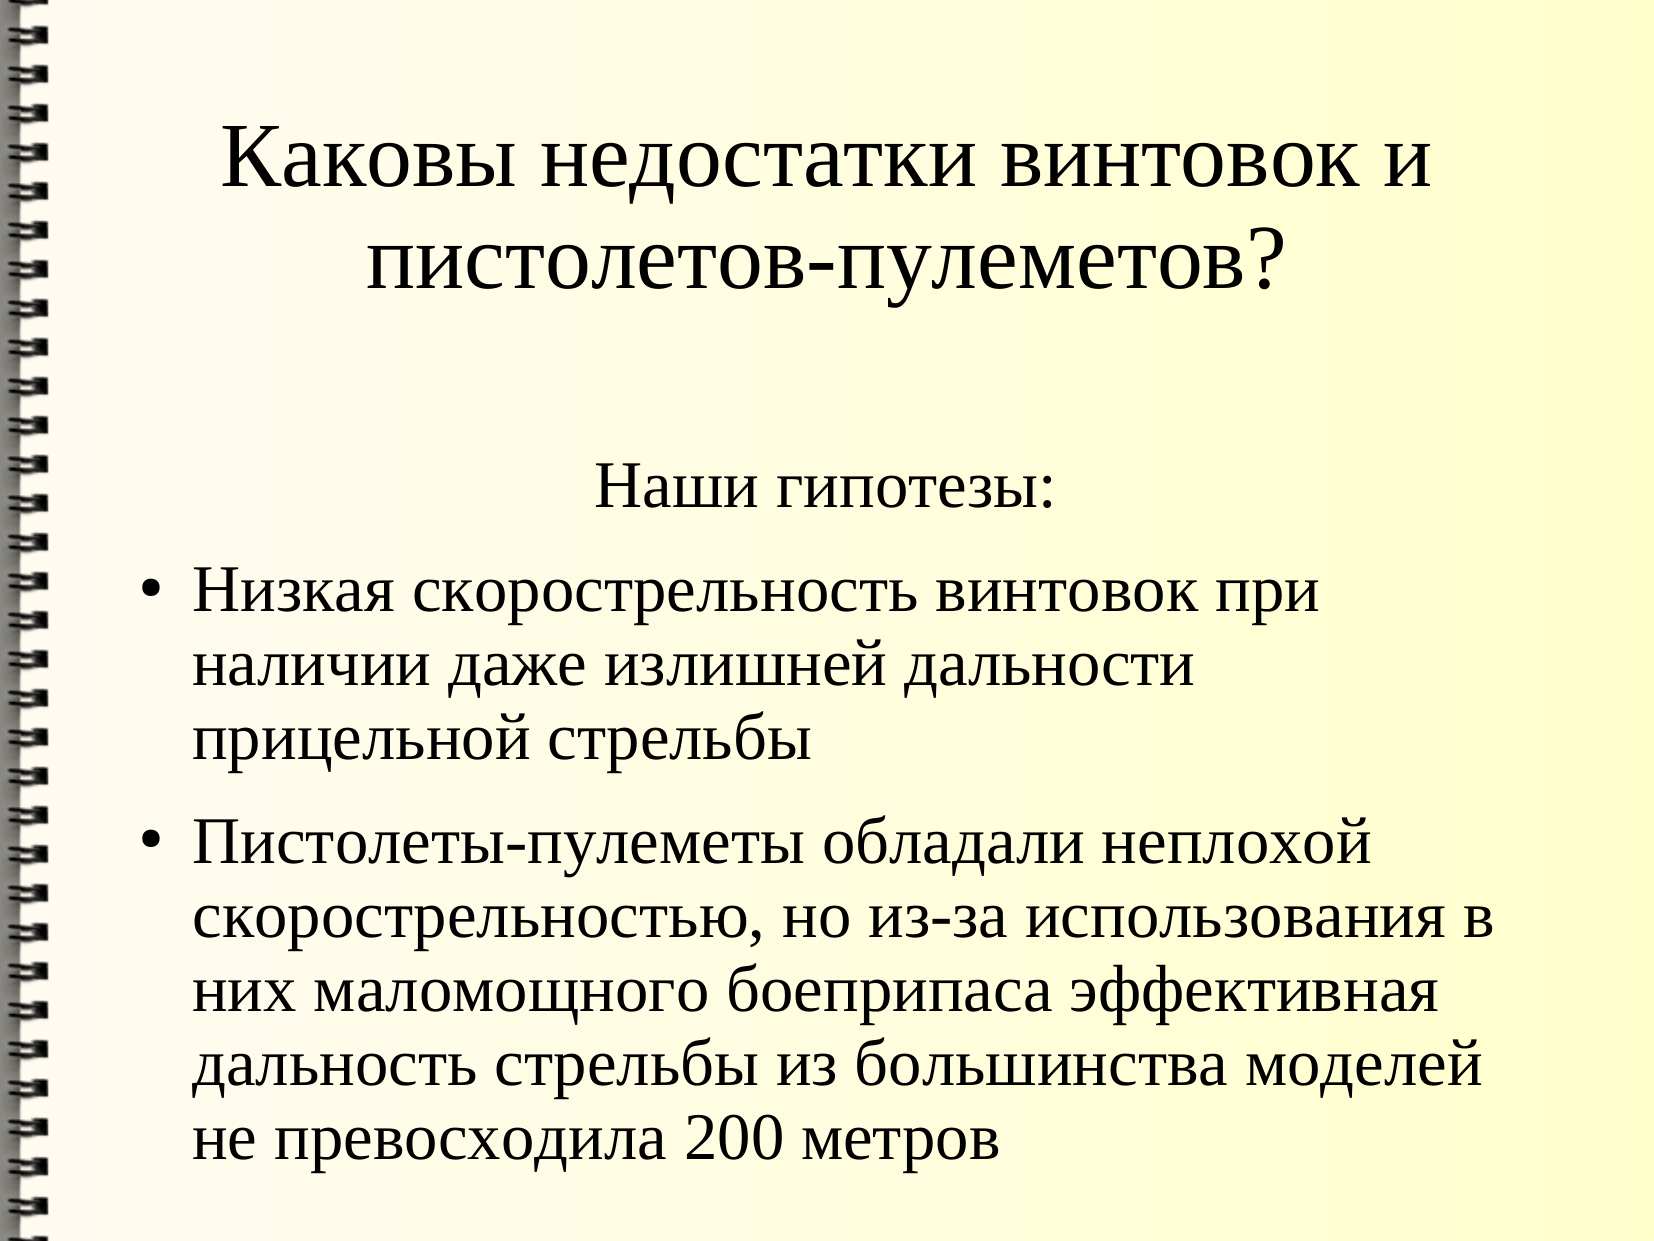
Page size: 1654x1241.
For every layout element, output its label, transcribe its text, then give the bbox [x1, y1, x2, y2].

list Наши гипотезы: Низкая скорострельность винтовок при наличии даже излишней дальности прицельной стрельбы Пистолеты-пулеметы обладали неплохой скорострельностью, но из-за использования в них маломощного боеприпаса эффективная дальность стрельбы из большинства моделей не превосходила 200 метров [121, 344, 1534, 1212]
title Каковы недостатки винтовок и пистолетов-пулеметов? [121, 102, 1534, 311]
picture [0, 0, 1654, 1241]
